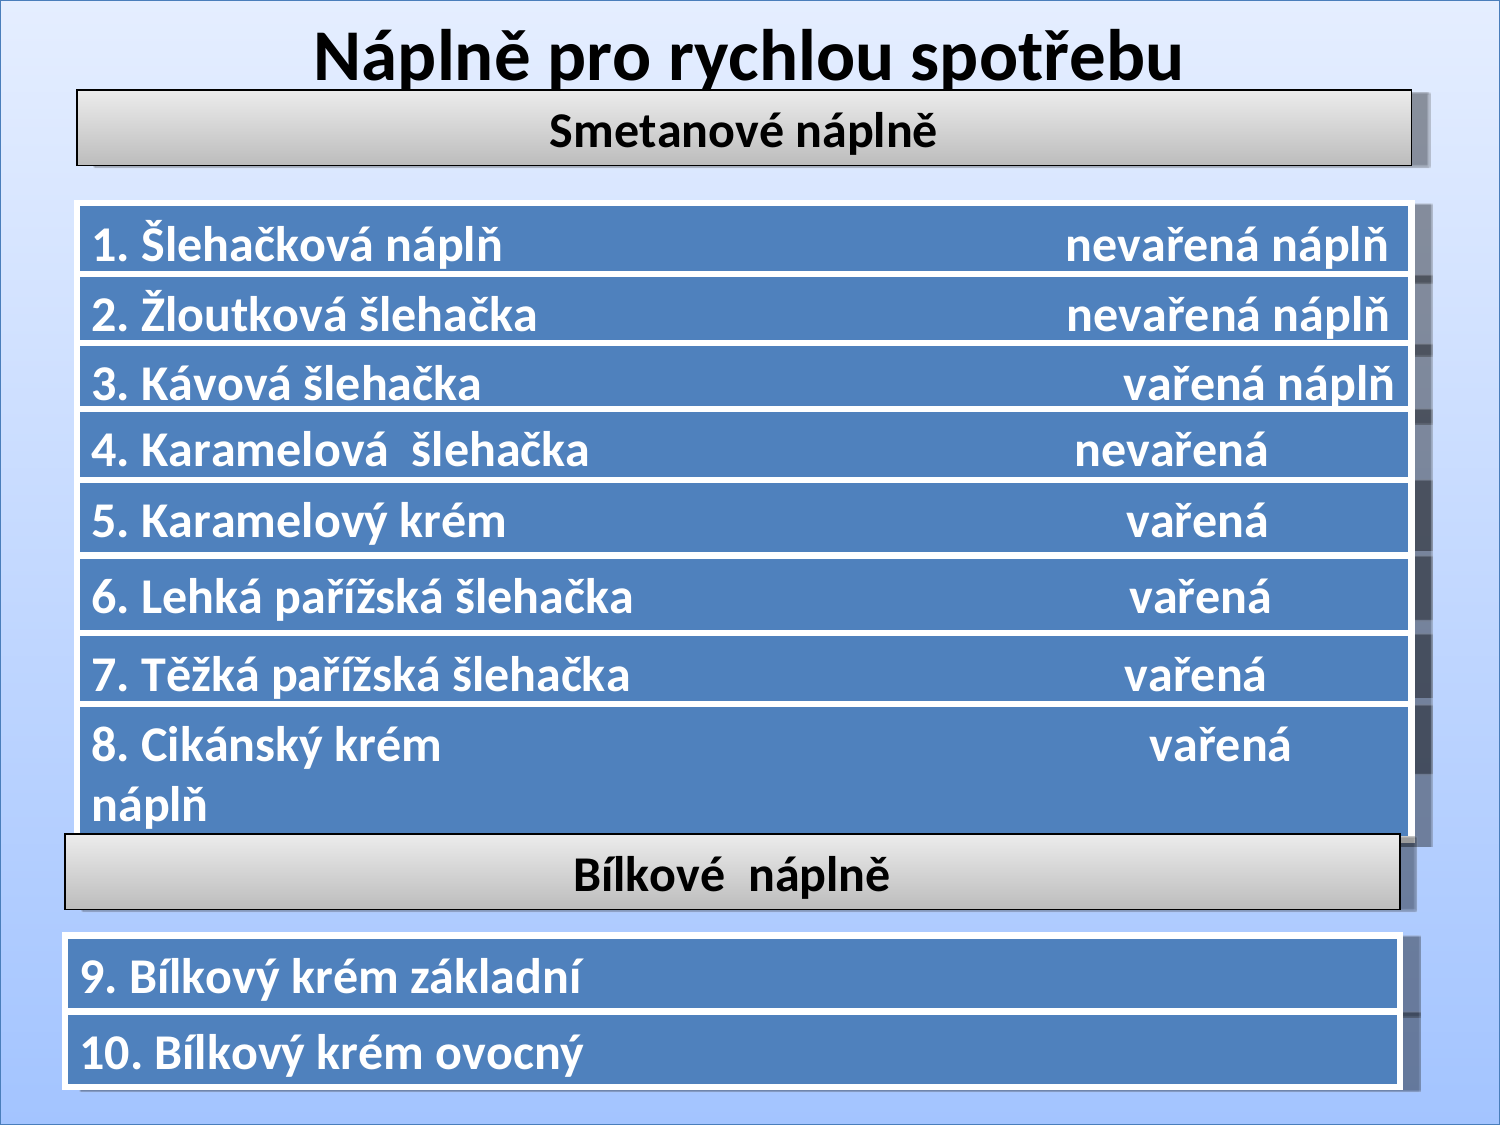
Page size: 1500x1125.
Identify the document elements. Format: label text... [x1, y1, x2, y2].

text_box Náplně pro rychlou spotřebu [0, 0, 1500, 1125]
text_box 1. Šlehačková náplň nevařená náplň [76, 203, 1412, 274]
text_box 9. Bílkový krém základní [64, 935, 1400, 1011]
text_box 2. Žloutková šlehačka nevařená náplň [76, 274, 1412, 342]
text_box 10. Bílkový krém ovocný [64, 1011, 1400, 1087]
text_box 8. Cikánský krém vařená náplň [76, 704, 1412, 840]
text_box 5. Karamelový krém vařená náplň [76, 479, 1412, 555]
text_box 4. Karamelová šlehačka nevařená náplň [76, 408, 1412, 479]
text_box 7. Těžká pařížská šlehačka vařená náplň [76, 633, 1412, 704]
text_box 3. Kávová šlehačka vařená náplň [76, 342, 1412, 408]
text_box Smetanové náplně [76, 90, 1412, 166]
text_box Bílkové náplně [64, 834, 1400, 910]
text_box 6. Lehká pařížská šlehačka vařená náplň [76, 555, 1412, 633]
